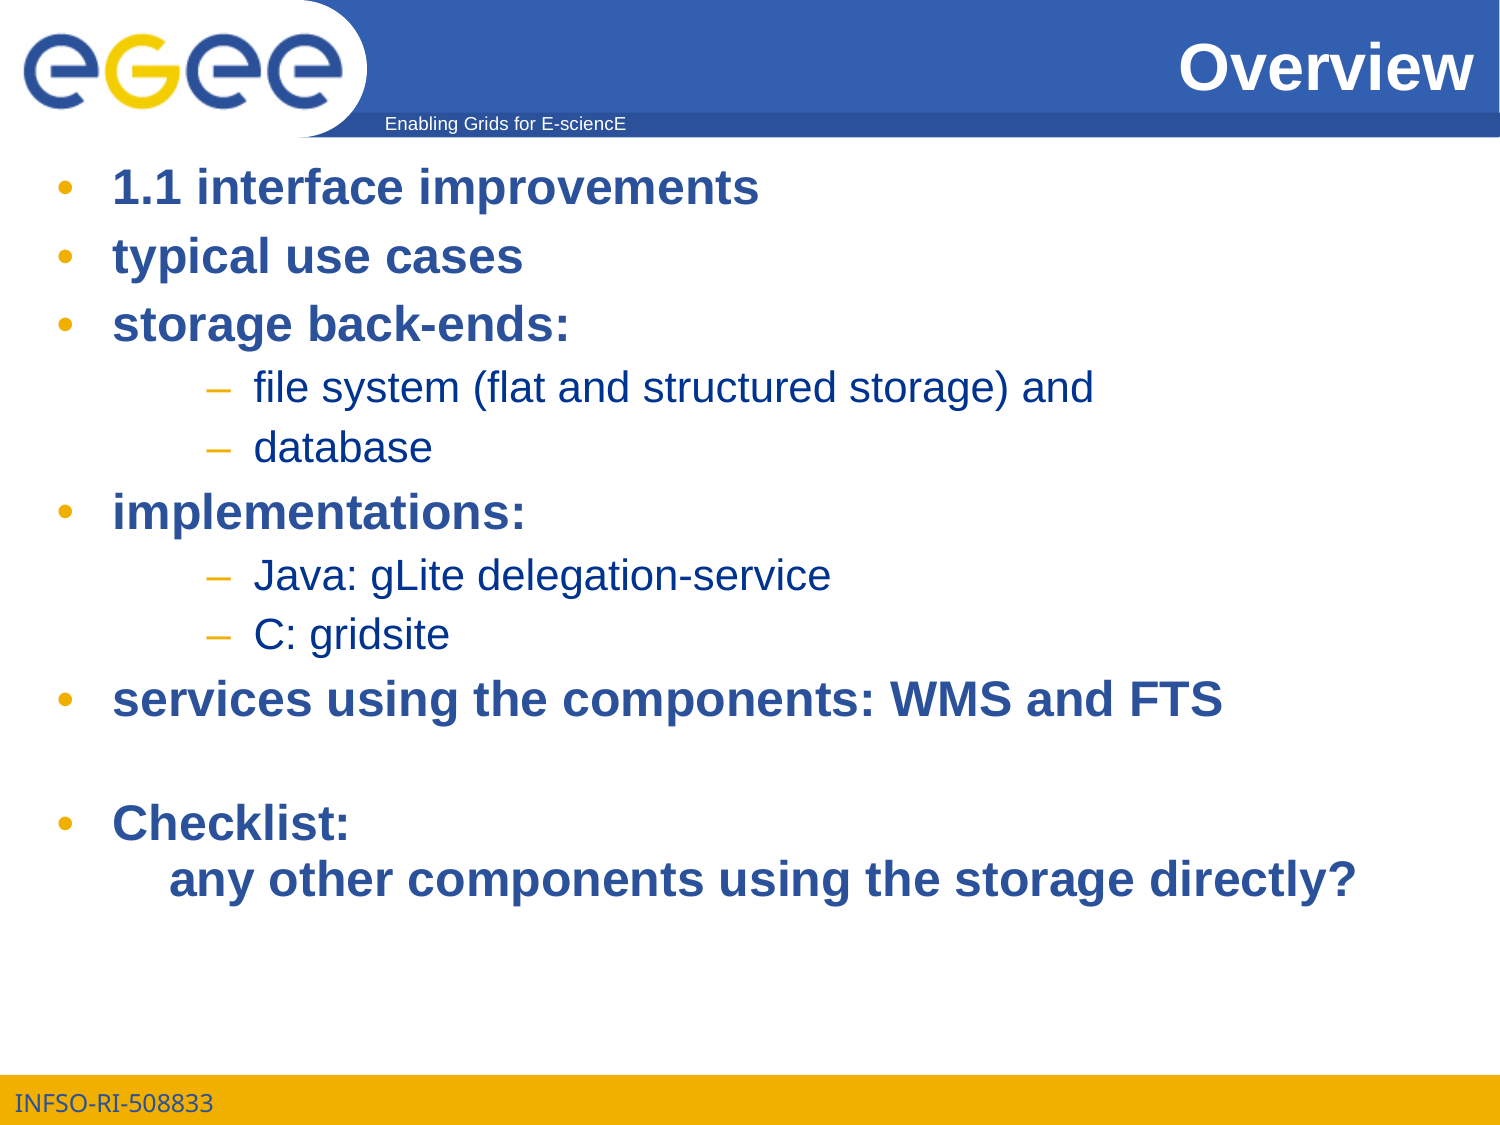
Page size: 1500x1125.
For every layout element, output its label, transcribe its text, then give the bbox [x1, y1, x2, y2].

picture [18, 30, 349, 112]
list 1.1 interface improvements typical use cases storage back-ends: file system (flat and structured storage) and database implementations: Java: gLite delegation-service C: gridsite services using the components: WMS and FTS Checklist: any other components using the storage directly? [56, 159, 1466, 1051]
title Overview [369, 10, 1475, 124]
